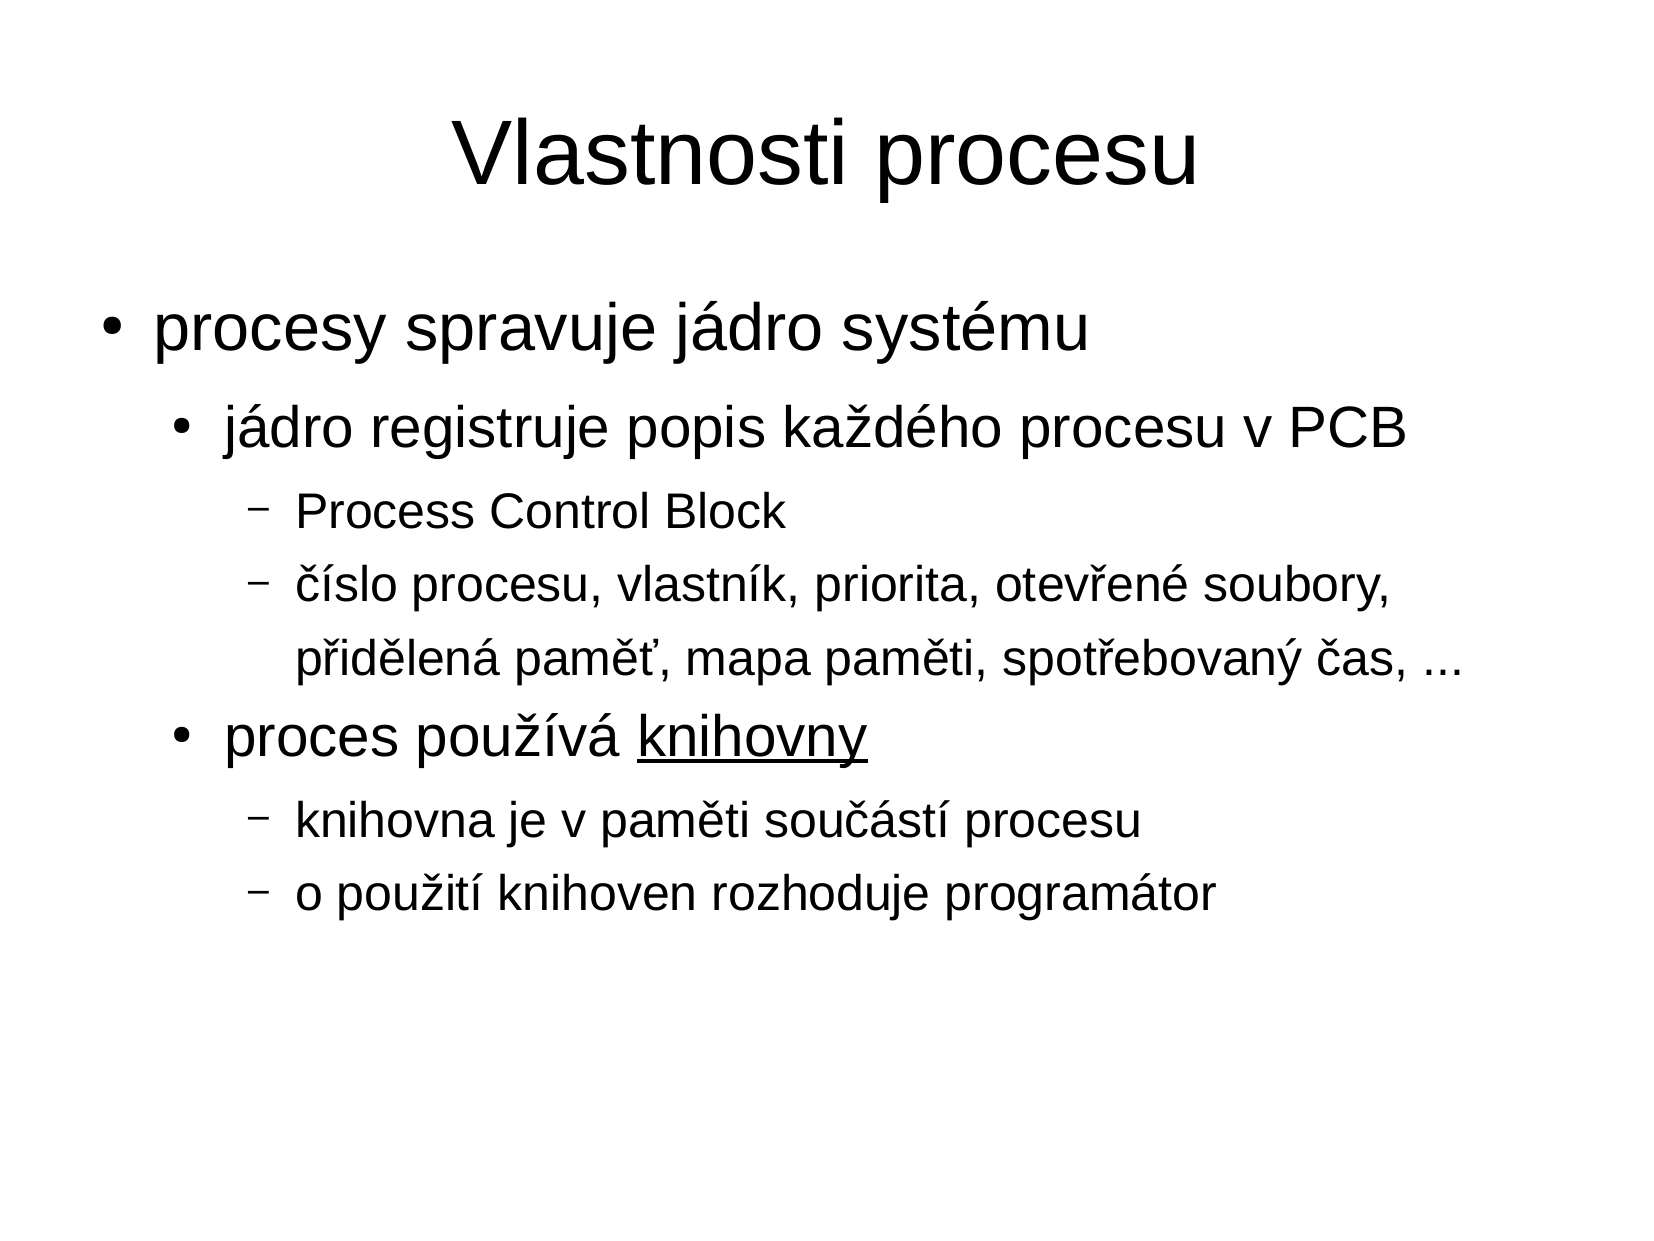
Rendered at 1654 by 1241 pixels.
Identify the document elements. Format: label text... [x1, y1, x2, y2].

list procesy spravuje jádro systému jádro registruje popis každého procesu v PCB Process Control Block číslo procesu, vlastník, priorita, otevřené soubory, přidělená paměť, mapa paměti, spotřebovaný čas, ... proces používá knihovny knihovna je v paměti součástí procesu o použití knihoven rozhoduje programátor [82, 290, 1571, 1094]
title Vlastnosti procesu [82, 56, 1571, 250]
